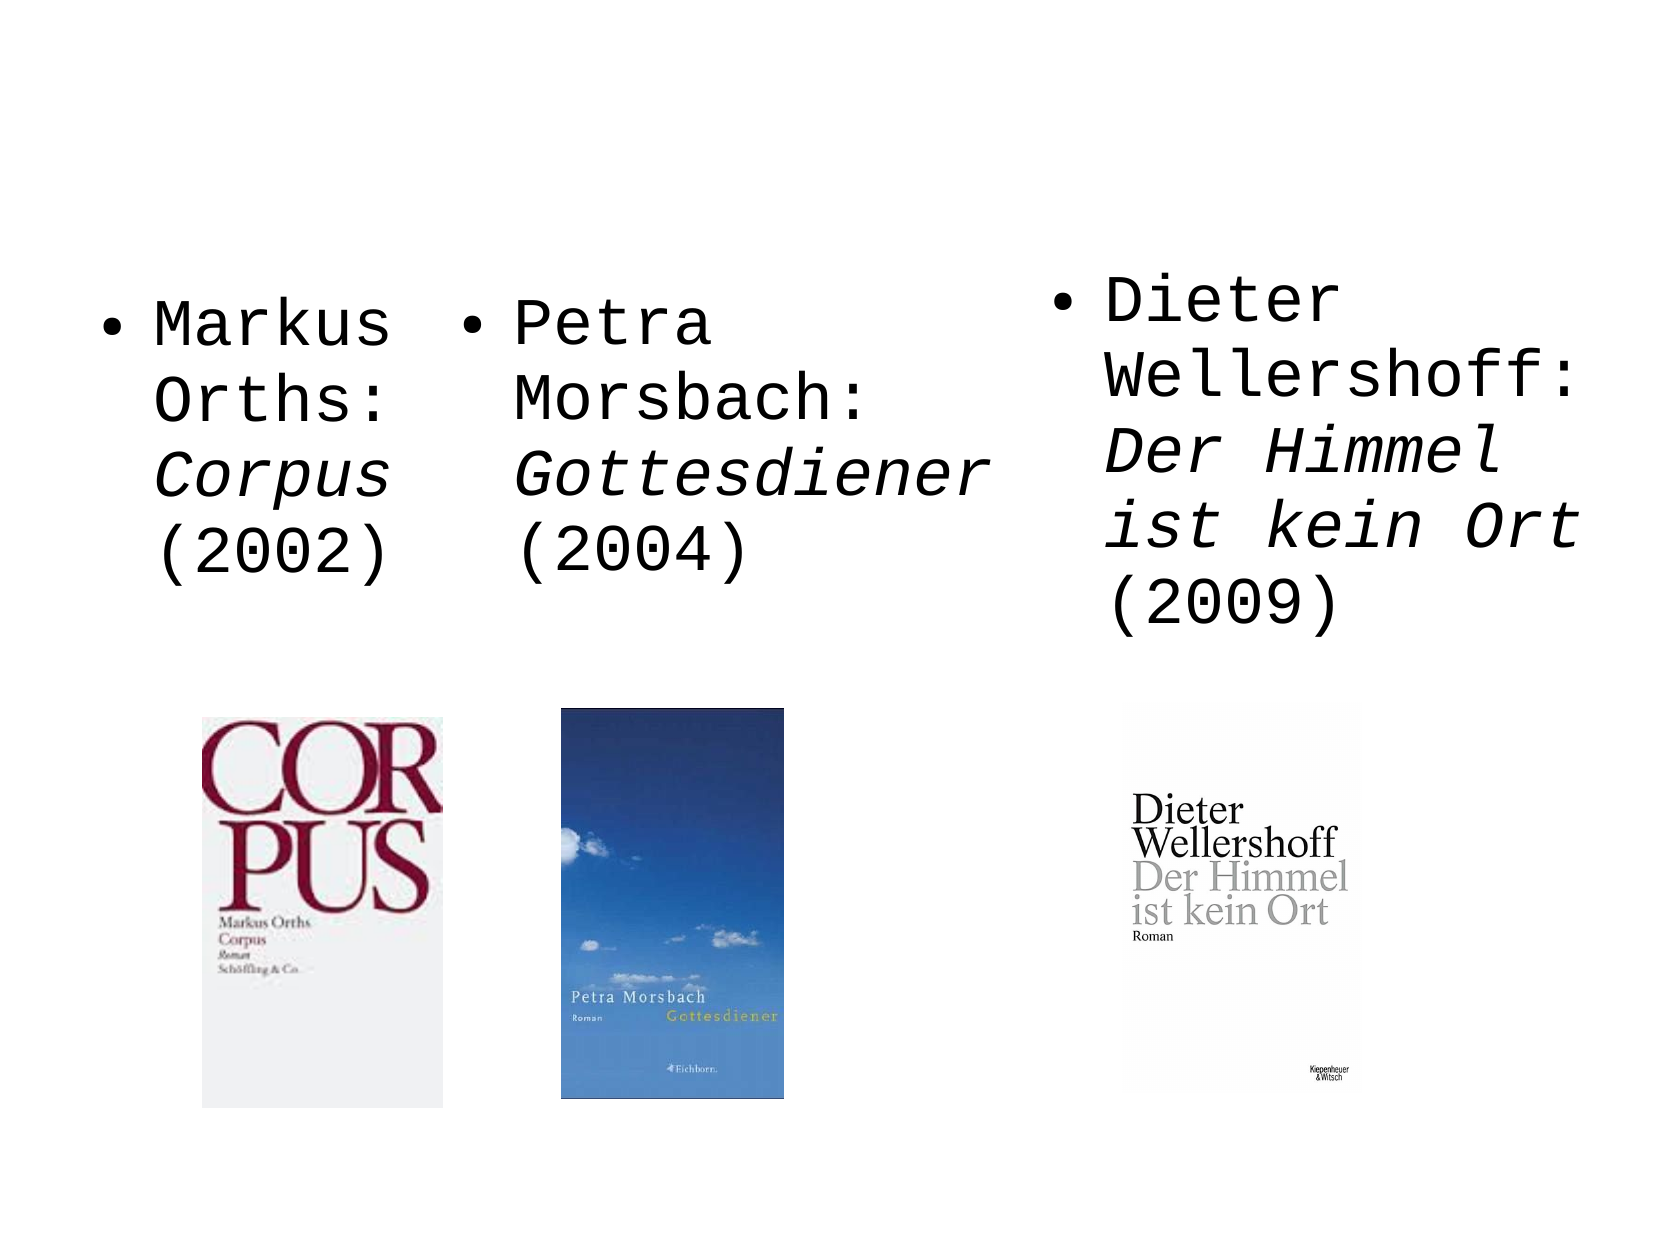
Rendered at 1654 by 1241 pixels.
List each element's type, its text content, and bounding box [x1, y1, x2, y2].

picture [561, 708, 784, 1100]
list Dieter Wellershoff: Der Himmel ist kein Ort (2009) [1033, 265, 1595, 657]
list Petra Morsbach: Gottesdiener (2004) [442, 288, 1004, 680]
list Markus Orths: Corpus (2002) [82, 290, 562, 681]
picture [1122, 702, 1362, 1093]
picture [202, 717, 443, 1109]
